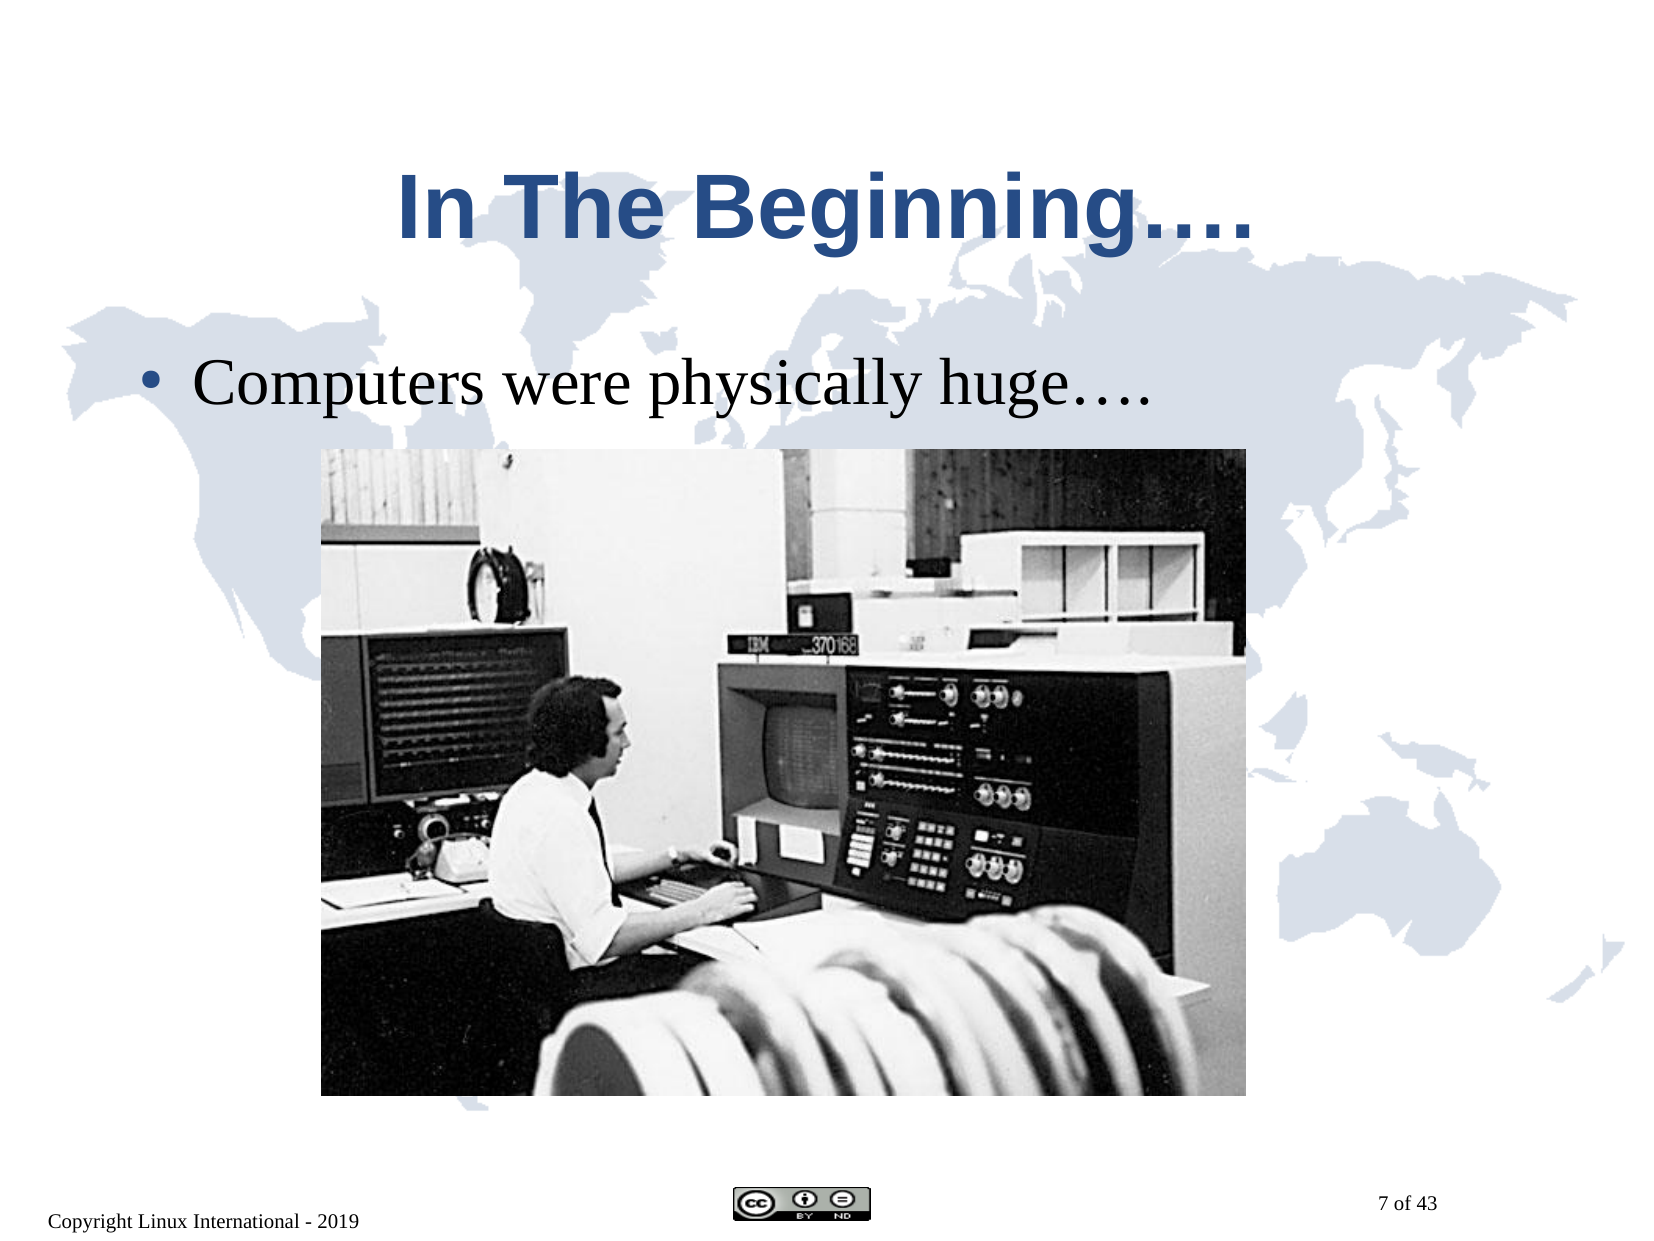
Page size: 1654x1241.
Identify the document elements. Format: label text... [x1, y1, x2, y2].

list Computers were physically huge…. [121, 344, 1411, 1065]
title In The Beginning…. [121, 102, 1533, 311]
picture [733, 1187, 871, 1221]
picture [37, 91, 1653, 1147]
